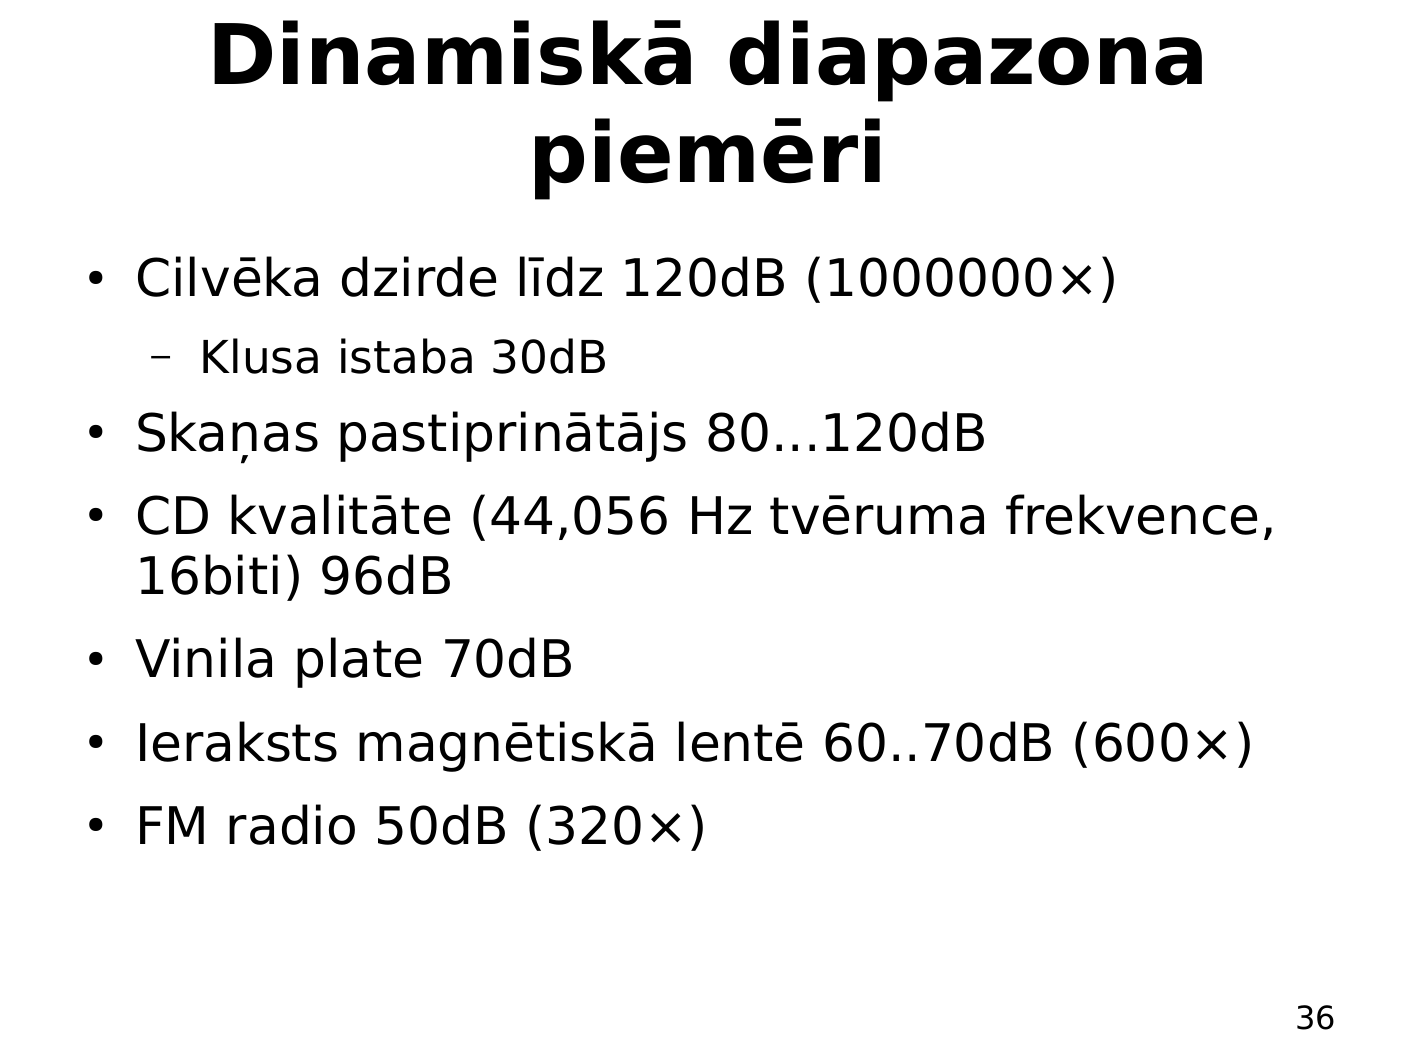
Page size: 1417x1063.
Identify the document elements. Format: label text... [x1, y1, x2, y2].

list Cilvēka dzirde līdz 120dB (1000000×) Klusa istaba 30dB Skaņas pastiprinātājs 80...120dB CD kvalitāte (44,056 Hz tvēruma frekvence, 16biti) 96dB Vinila plate 70dB Ieraksts magnētiskā lentē 60..70dB (600×) FM radio 50dB (320×) [70, 248, 1346, 865]
title Dinamiskā diapazona piemēri [70, 7, 1346, 203]
